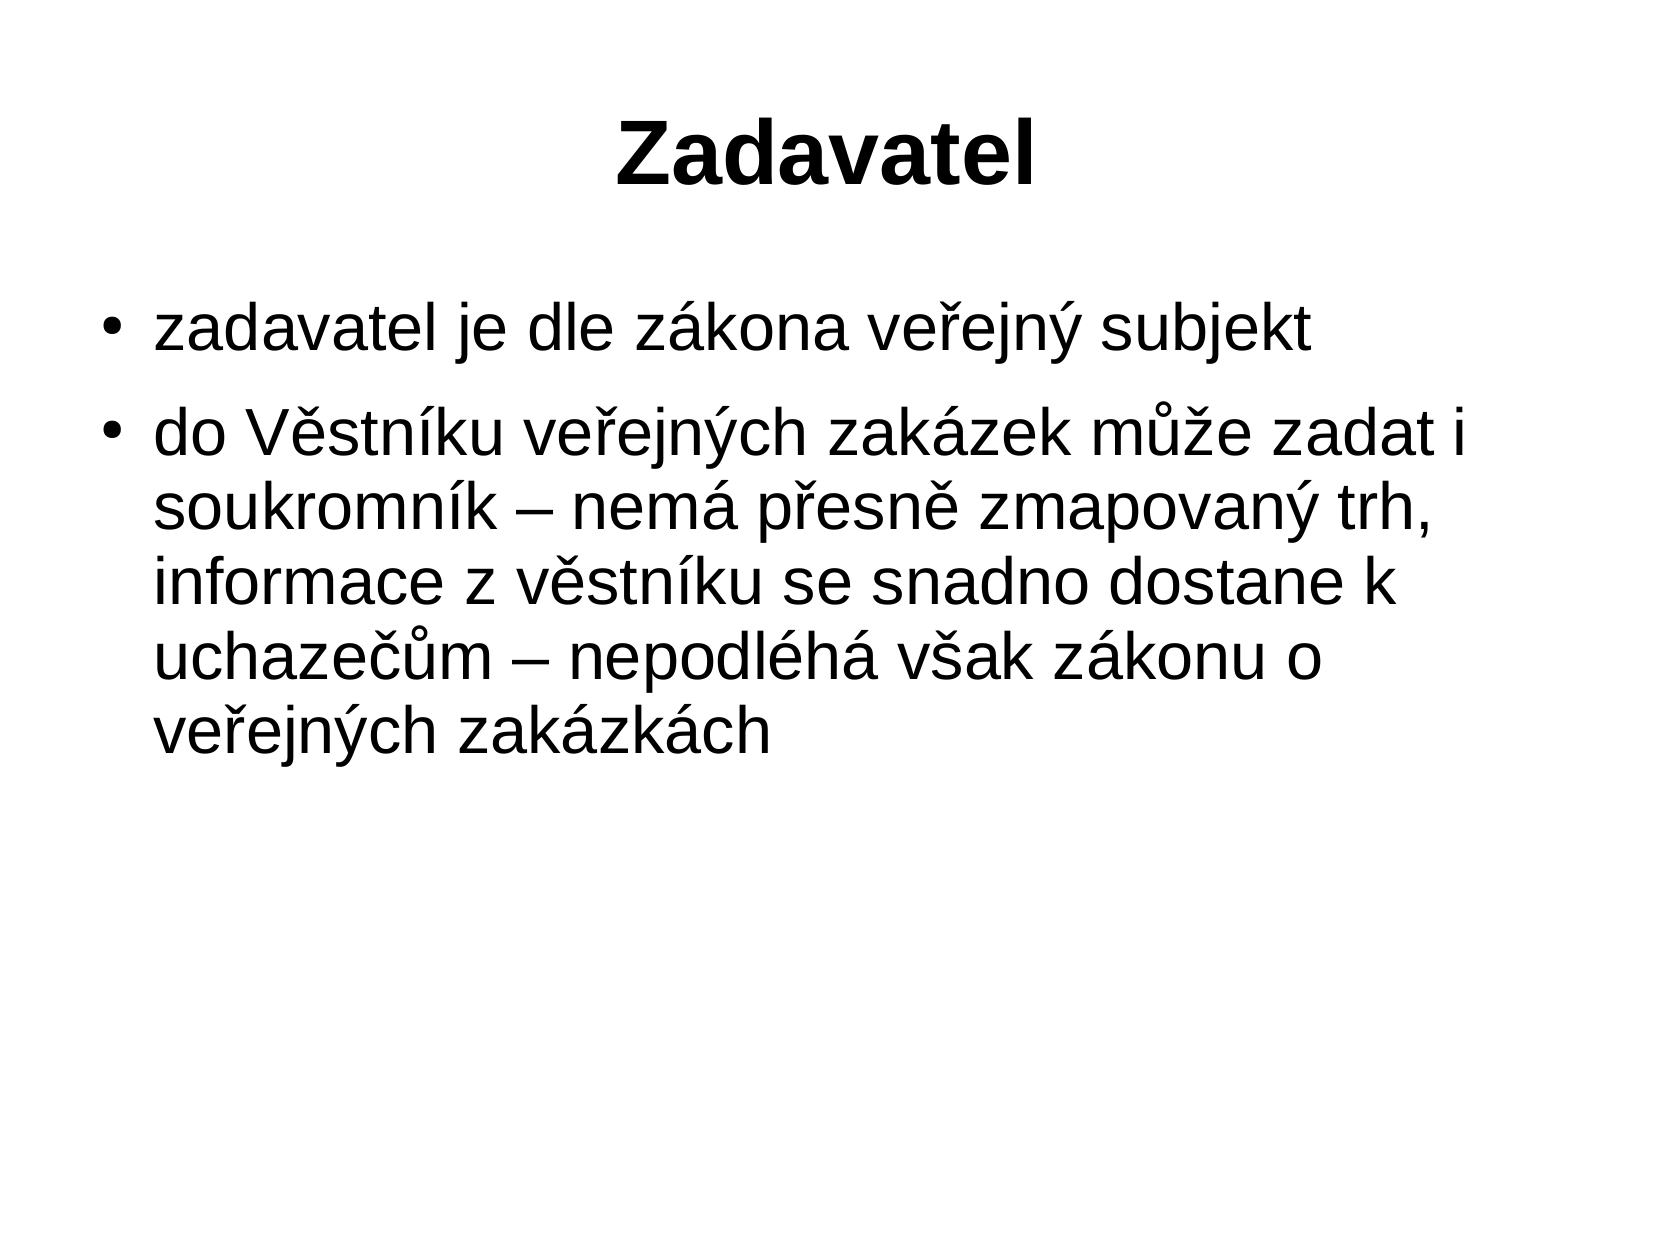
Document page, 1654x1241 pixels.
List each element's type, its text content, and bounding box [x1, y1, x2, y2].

list zadavatel je dle zákona veřejný subjekt do Věstníku veřejných zakázek může zadat i soukromník – nemá přesně zmapovaný trh, informace z věstníku se snadno dostane k uchazečům – nepodléhá však zákonu o veřejných zakázkách [82, 290, 1571, 1109]
title Zadavatel [82, 49, 1571, 257]
